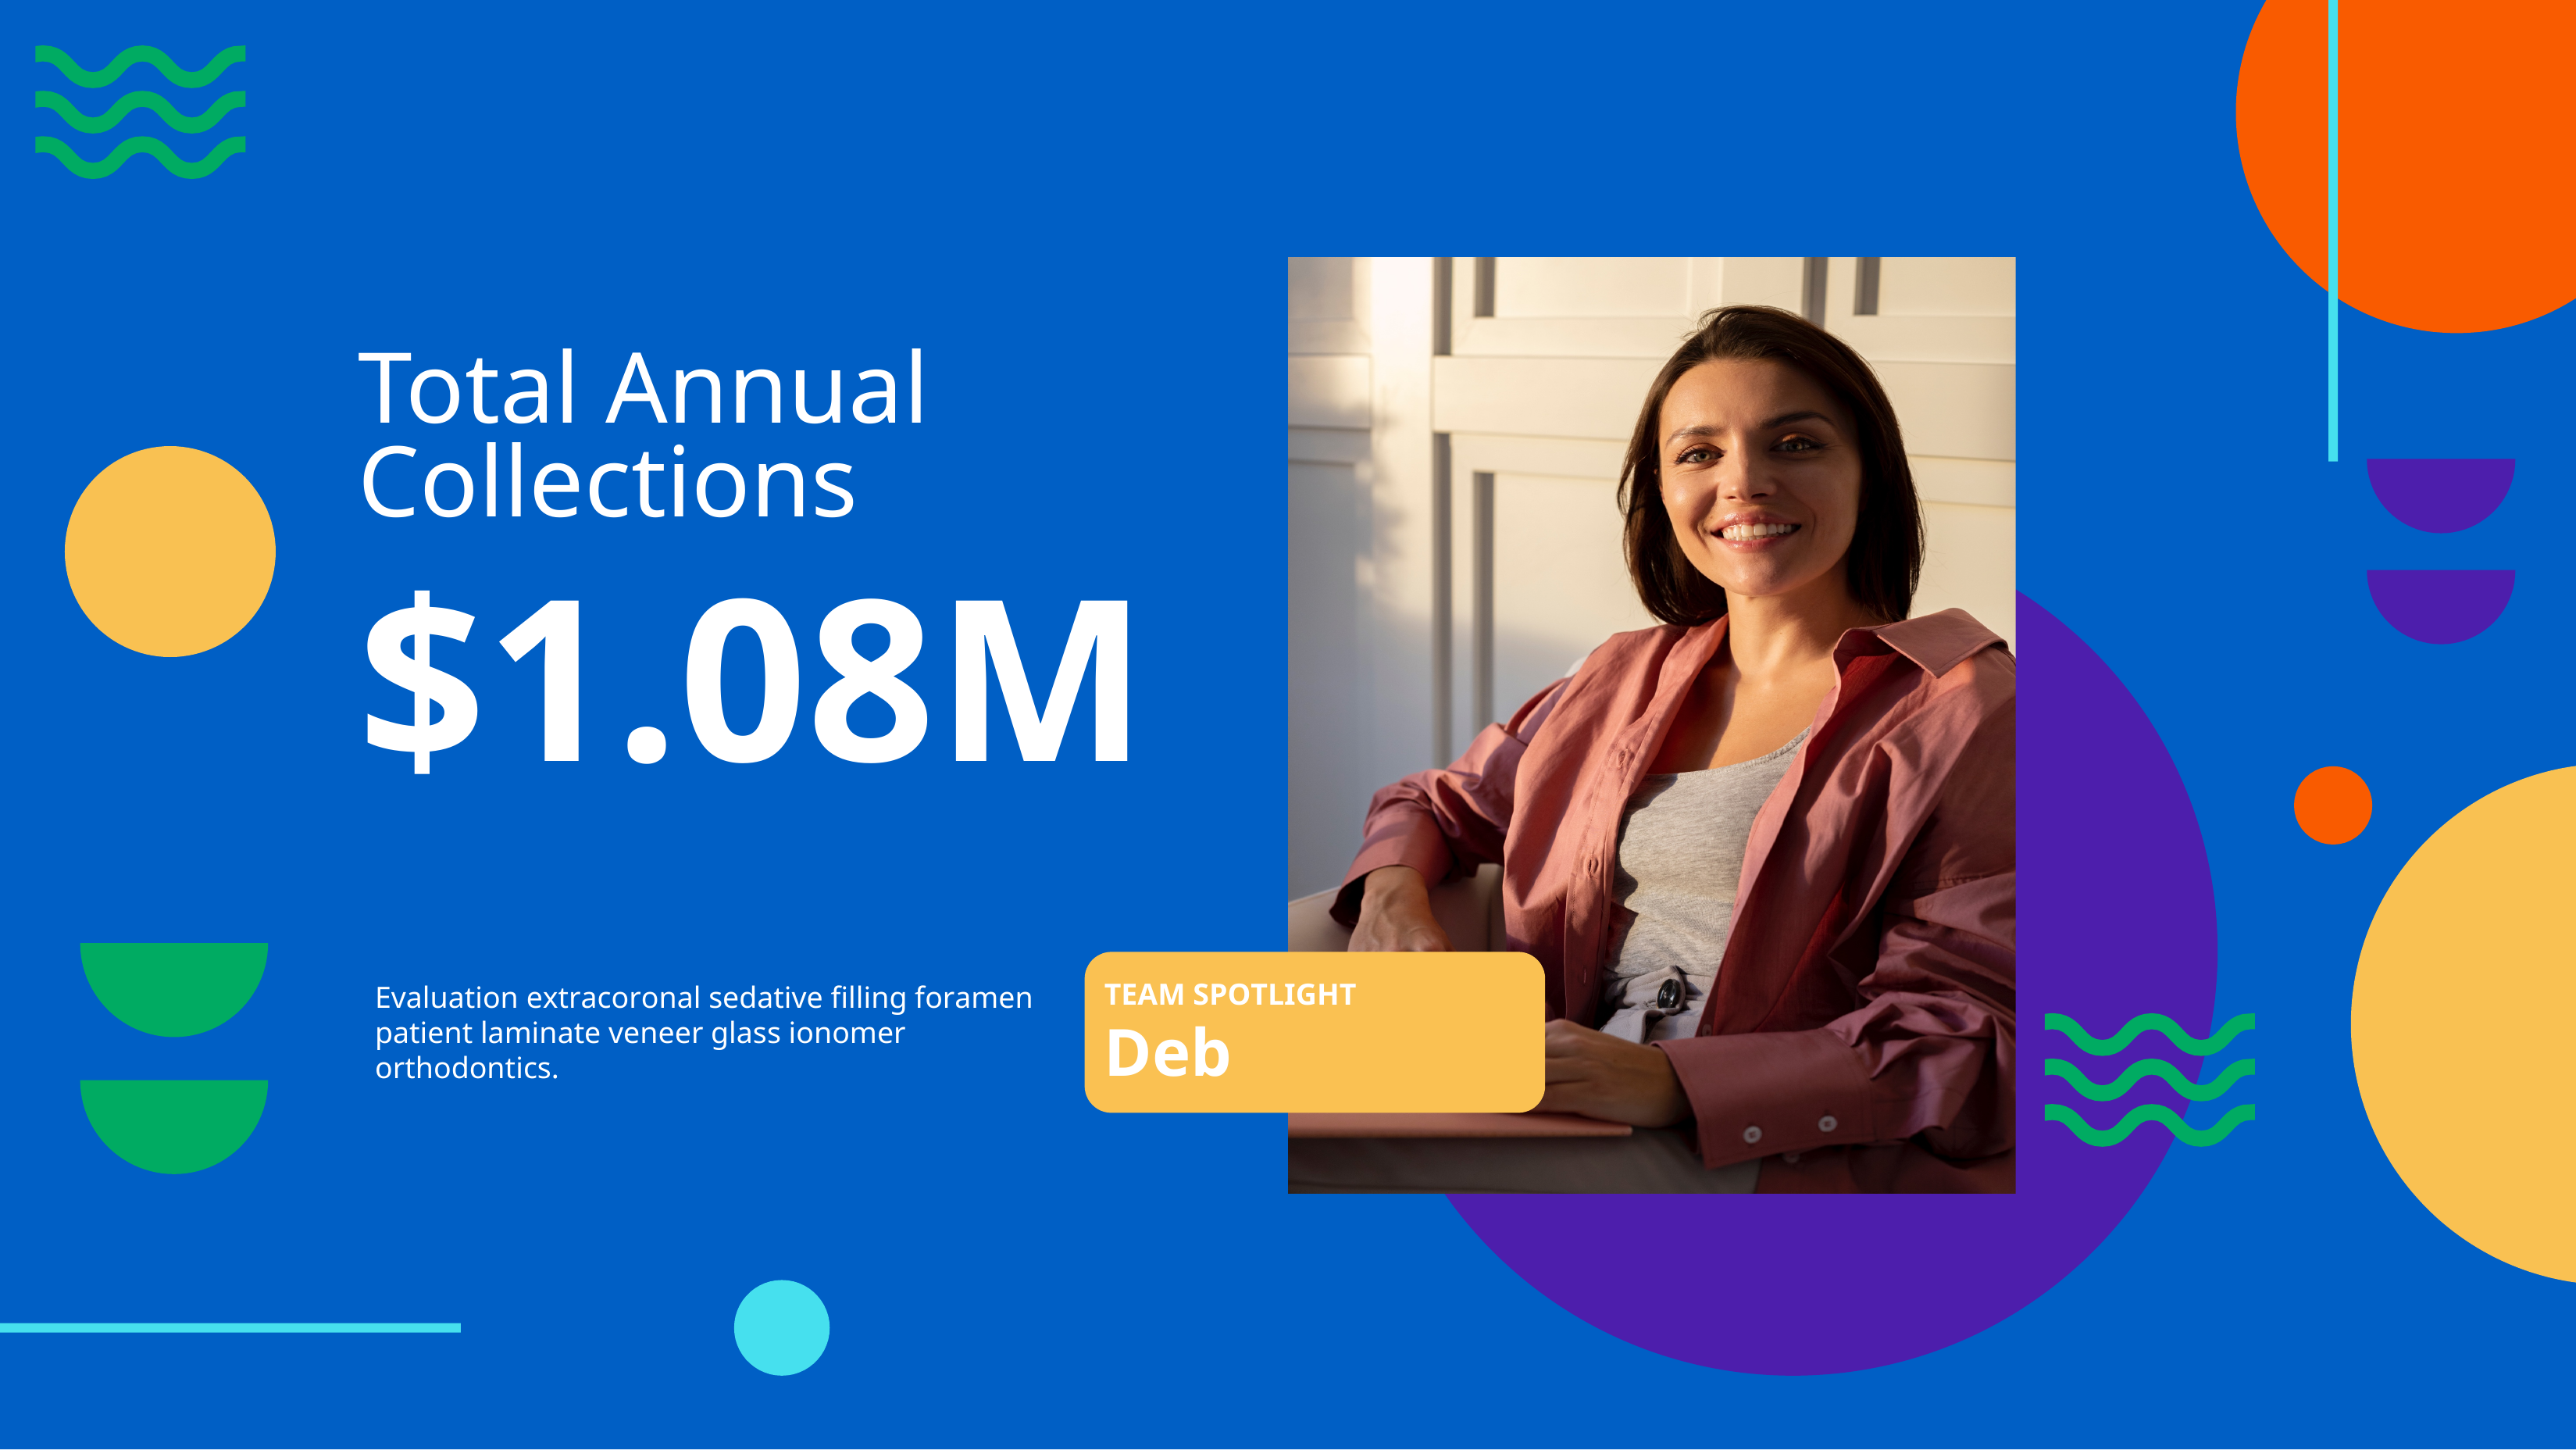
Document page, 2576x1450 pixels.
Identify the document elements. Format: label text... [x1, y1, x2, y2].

text_box TEAM SPOTLIGHT Deb [1084, 952, 1546, 1113]
text_box Total Annual Collections [346, 341, 925, 530]
picture [1288, 257, 2016, 1194]
text_box Evaluation extracoronal sedative filling foramen patient laminate veneer glass ionomer orthodontics. [363, 973, 1047, 1092]
text_box [0, 0, 2576, 1450]
text_box $1.08M [346, 530, 1200, 815]
